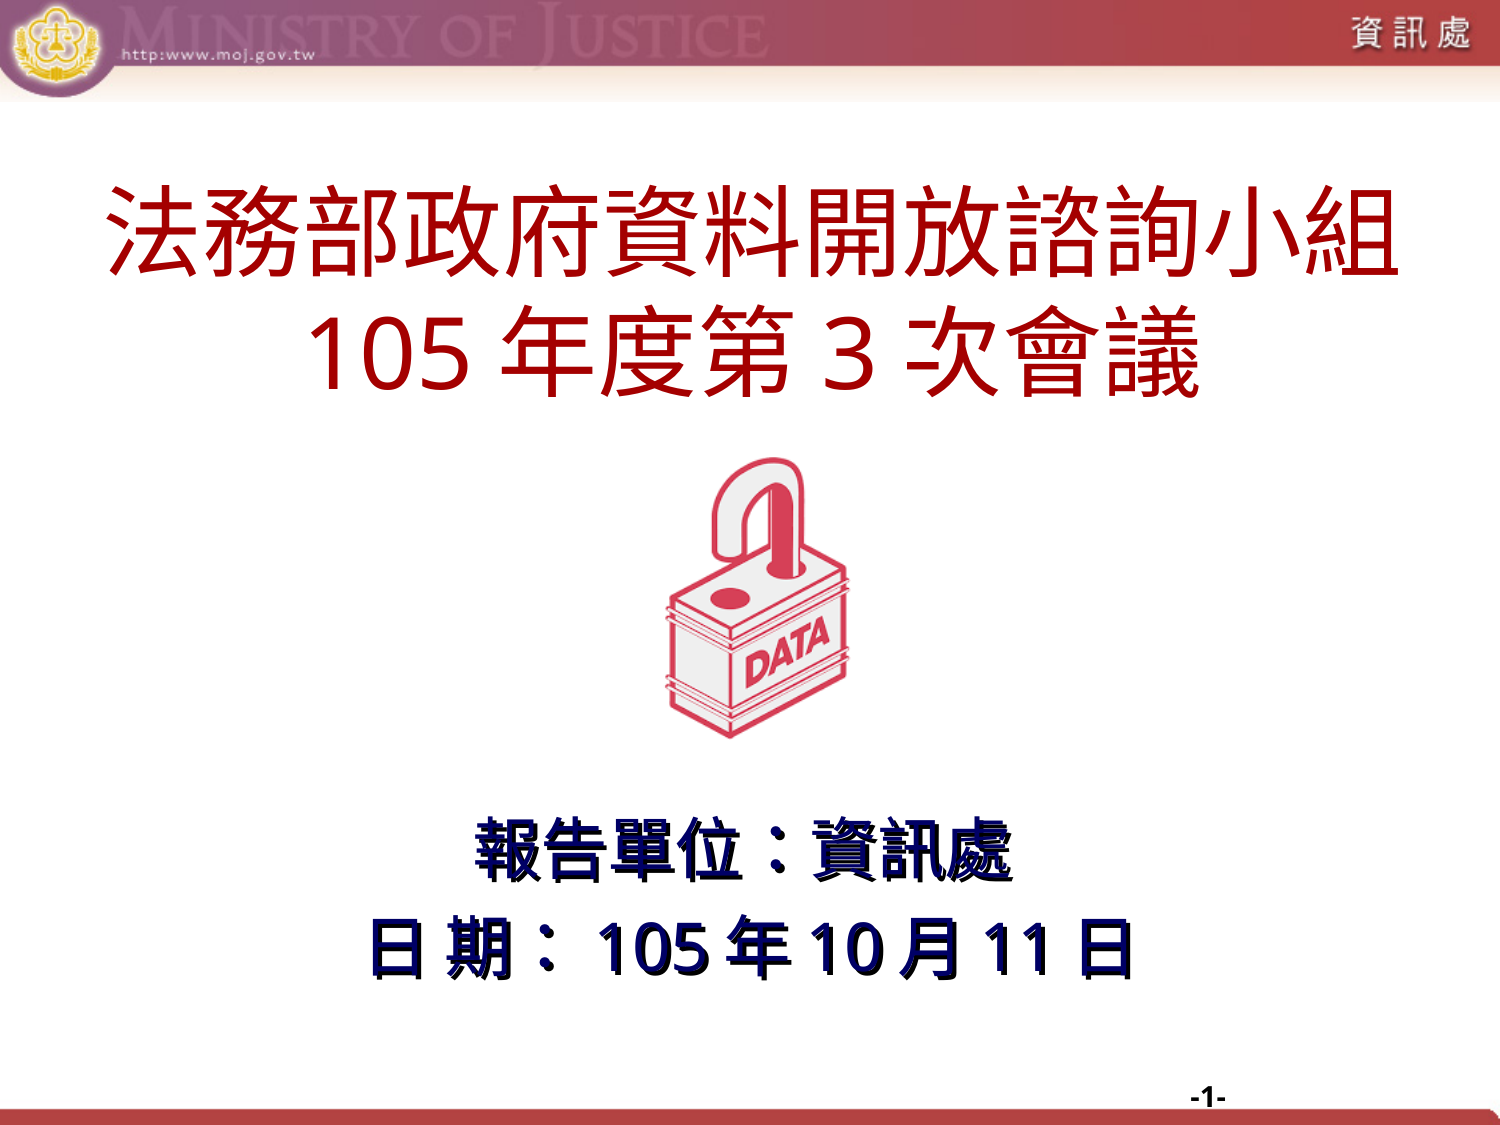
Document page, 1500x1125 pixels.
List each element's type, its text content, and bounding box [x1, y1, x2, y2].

text_box -1- [1175, 1070, 1488, 1109]
picture [608, 444, 908, 744]
text_box 法務部政府資料開放諮詢小組 105年度第3次會議 [44, 162, 1461, 417]
list 報告單位：資訊處 日 期：105年10月11日 [159, 798, 1341, 995]
